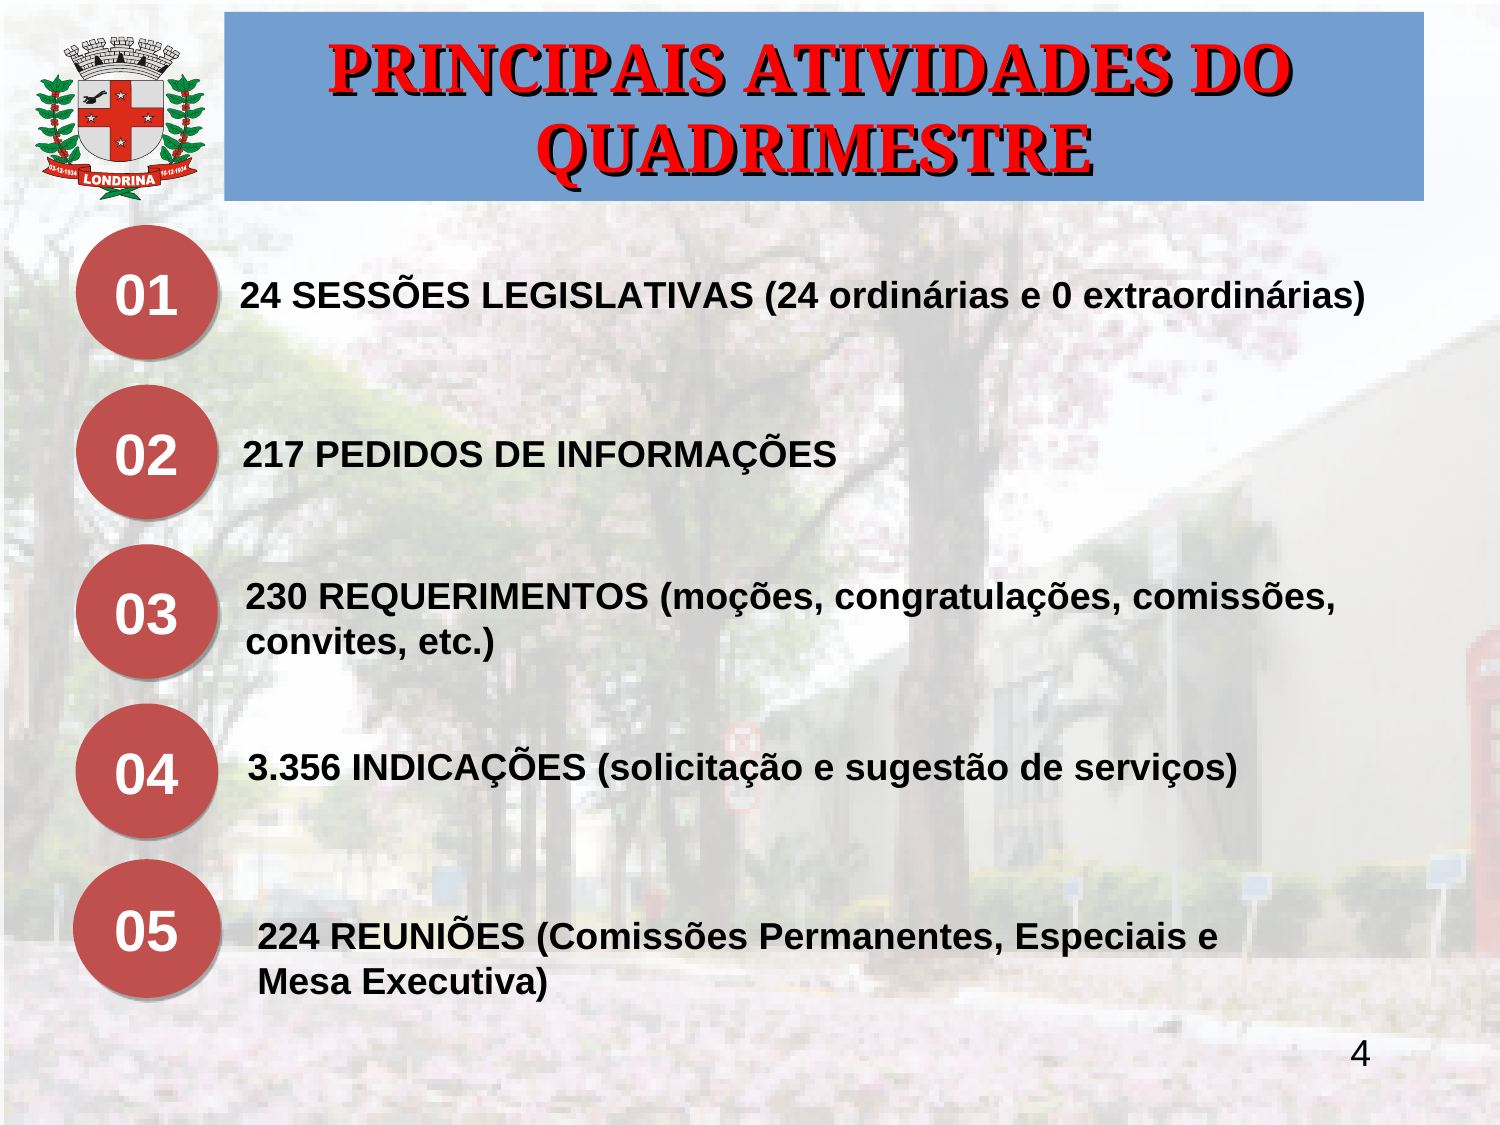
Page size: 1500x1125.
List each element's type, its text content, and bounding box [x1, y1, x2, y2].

text_box 02 [76, 384, 218, 520]
text_box 01 [75, 225, 218, 360]
text_box 224 REUNIÕES (Comissões Permanentes, Especiais e Mesa Executiva) [242, 904, 1276, 1013]
text_box 03 [75, 544, 218, 679]
text_box 217 PEDIDOS DE INFORMAÇÕES [227, 422, 1365, 491]
picture [35, 36, 206, 201]
text_box 230 REQUERIMENTOS (moções, congratulações, comissões, convites, etc.) [230, 564, 1376, 680]
text_box <número> [1335, 1021, 1500, 1092]
text_box 24 SESSÕES LEGISLATIVAS (24 ordinárias e 0 extraordinárias) [224, 263, 1435, 355]
text_box 05 [72, 859, 221, 998]
text_box 04 [75, 703, 219, 839]
text_box 3.356 INDICAÇÕES (solicitação e sugestão de serviços) [232, 735, 1471, 804]
text_box PRINCIPAIS ATIVIDADES DO QUADRIMESTRE [224, 11, 1424, 201]
